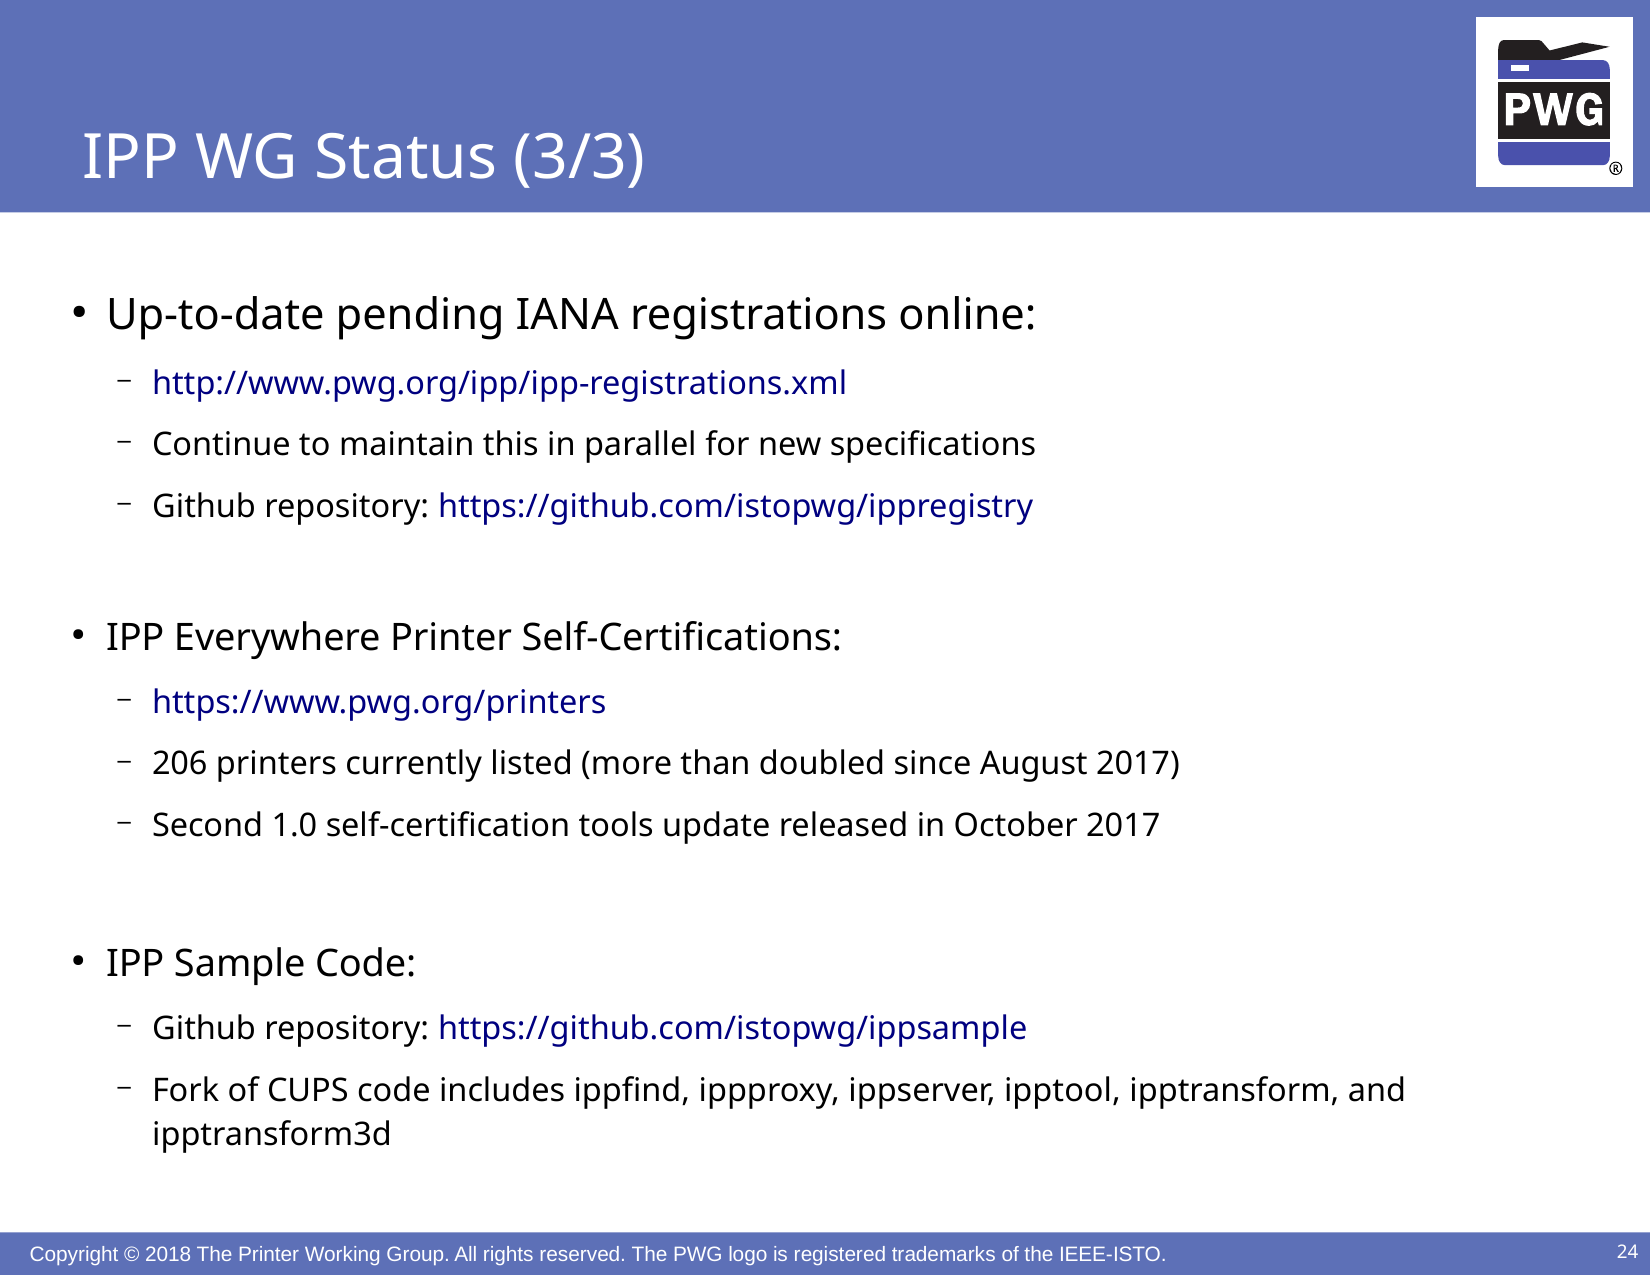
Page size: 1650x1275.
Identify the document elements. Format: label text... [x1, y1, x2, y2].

title IPP WG Status (3/3) [82, 8, 1451, 198]
list Up-to-date pending IANA registrations online: http://www.pwg.org/ipp/ipp-registrations.xml Continue to maintain this in parallel for new specifications Github repository: https://github.com/istopwg/ippregistry IPP Everywhere Printer Self-Certifications: https://www.pwg.org/printers 206 printers currently listed (more than doubled since August 2017) Second 1.0 self-certification tools update released in October 2017 IPP Sample Code: Github repository: https://github.com/istopwg/ippsample Fork of CUPS code includes ippfind, ippproxy, ippserver, ipptool, ipptransform, and ipptransform3d [60, 283, 1546, 1171]
